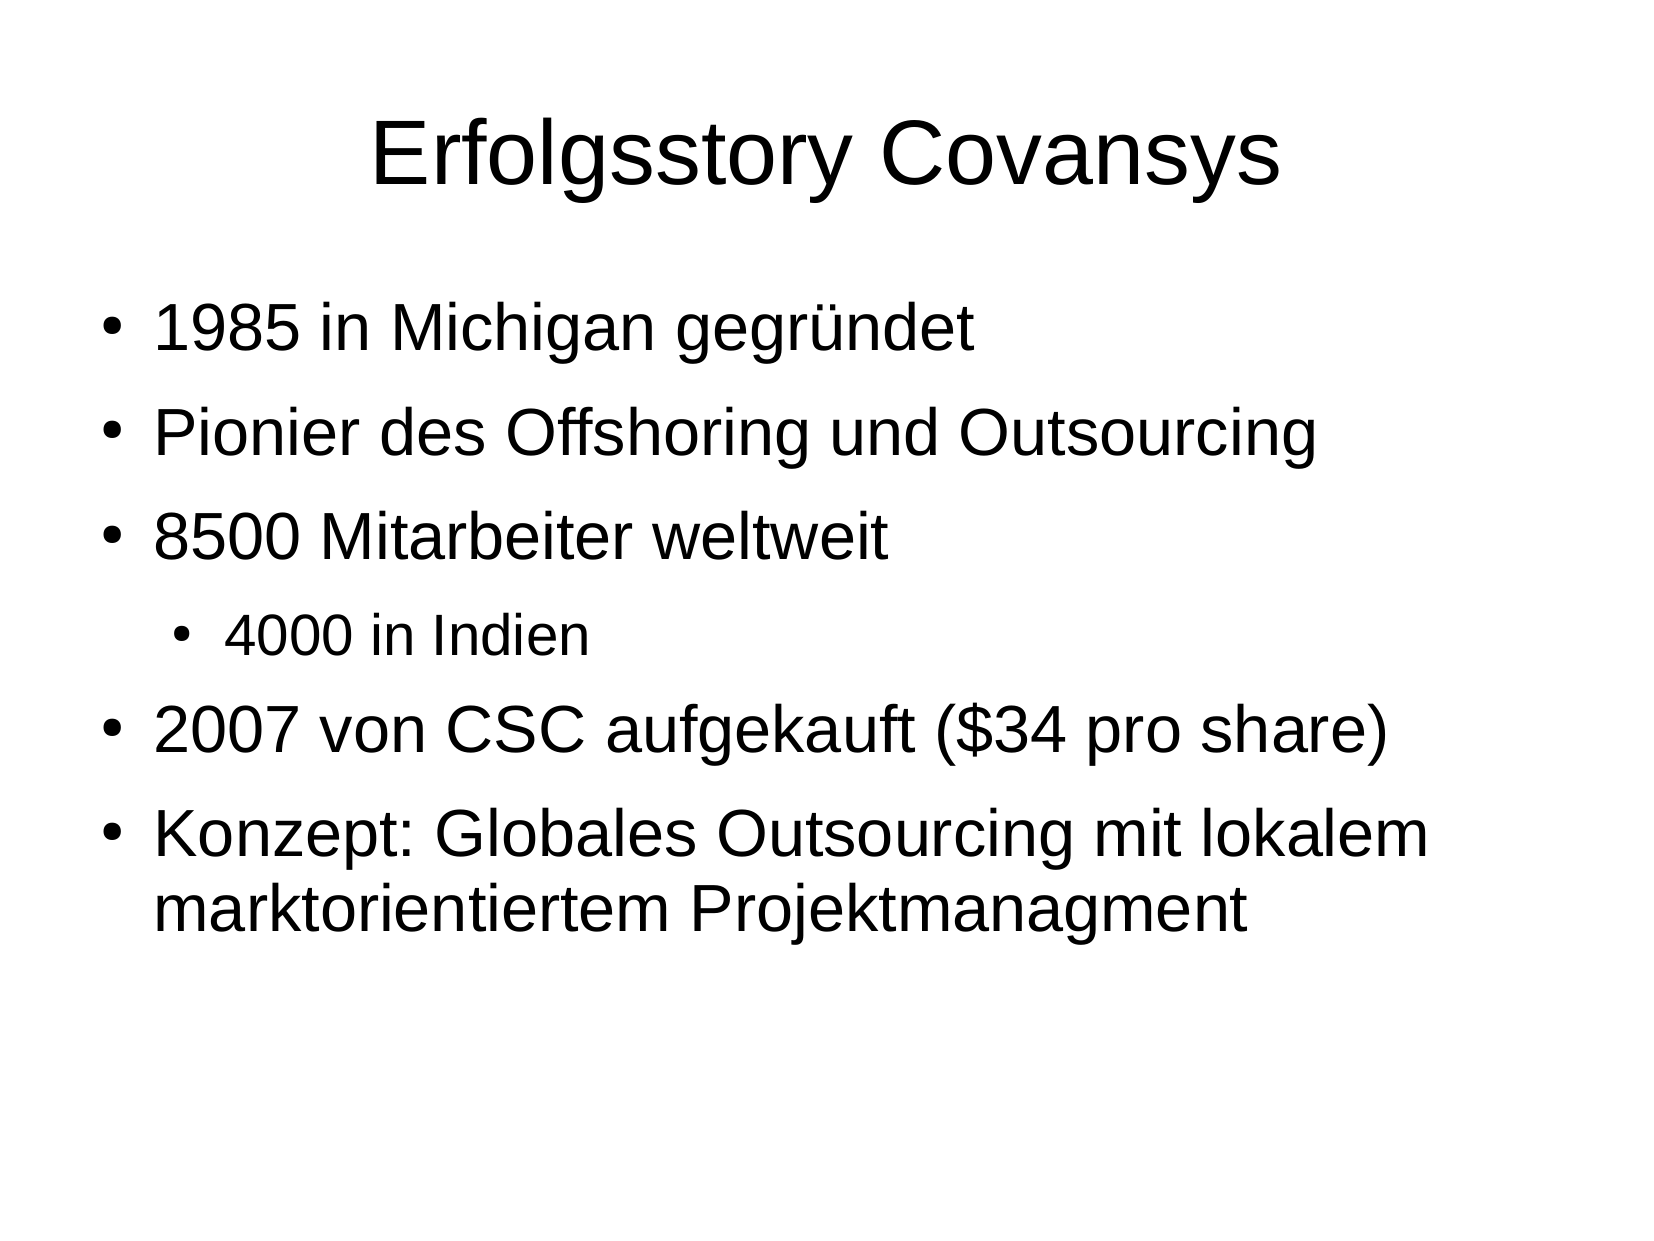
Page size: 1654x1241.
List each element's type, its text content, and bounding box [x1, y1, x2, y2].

title Erfolgsstory Covansys [82, 56, 1571, 250]
list 1985 in Michigan gegründet Pionier des Offshoring und Outsourcing 8500 Mitarbeiter weltweit 4000 in Indien 2007 von CSC aufgekauft ($34 pro share) Konzept: Globales Outsourcing mit lokalem marktorientiertem Projektmanagment [82, 290, 1571, 1109]
